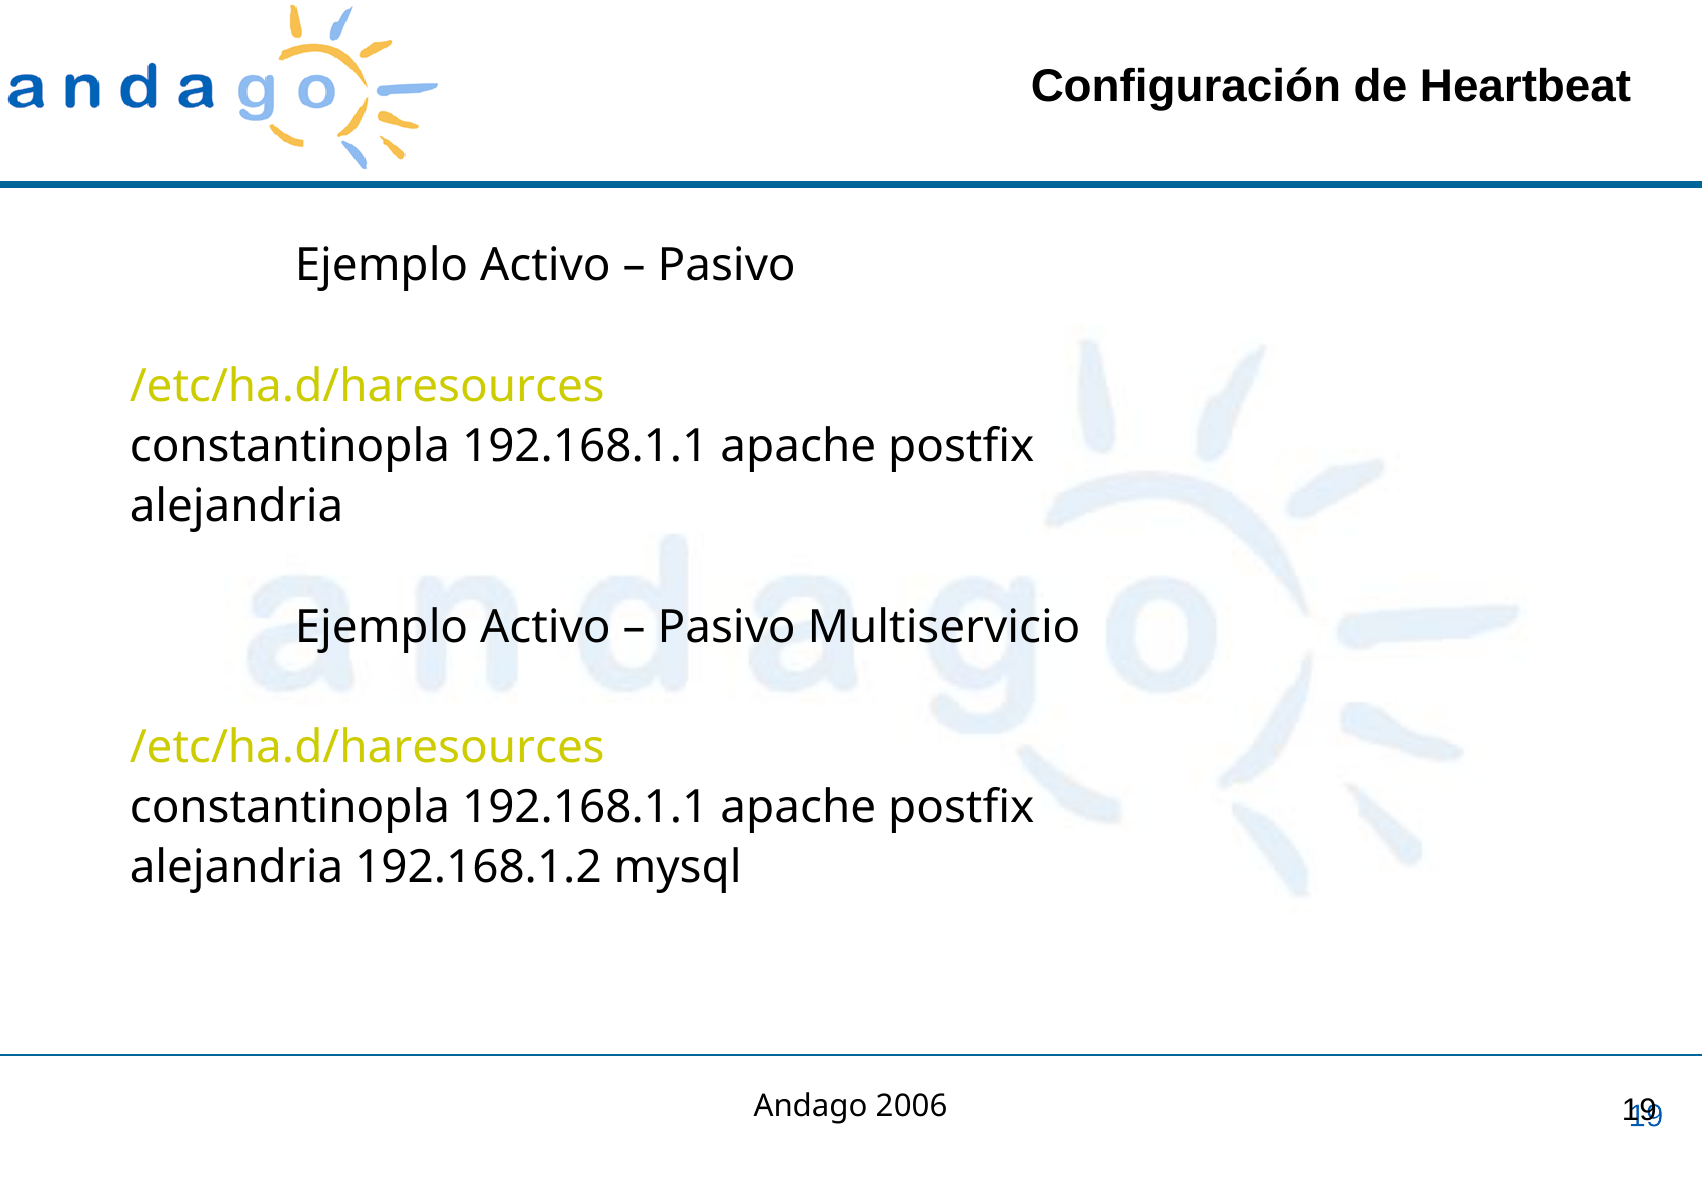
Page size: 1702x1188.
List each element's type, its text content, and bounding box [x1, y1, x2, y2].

title Configuración de Heartbeat [255, 0, 1702, 188]
subtitle Ejemplo Activo – Pasivo /etc/ha.d/haresources constantinopla 192.168.1.1 apache postfix alejandria Ejemplo Activo – Pasivo Multiservicio /etc/ha.d/haresources constantinopla 192.168.1.1 apache postfix alejandria 192.168.1.2 mysql [129, 241, 1577, 954]
picture [0, 0, 255, 175]
